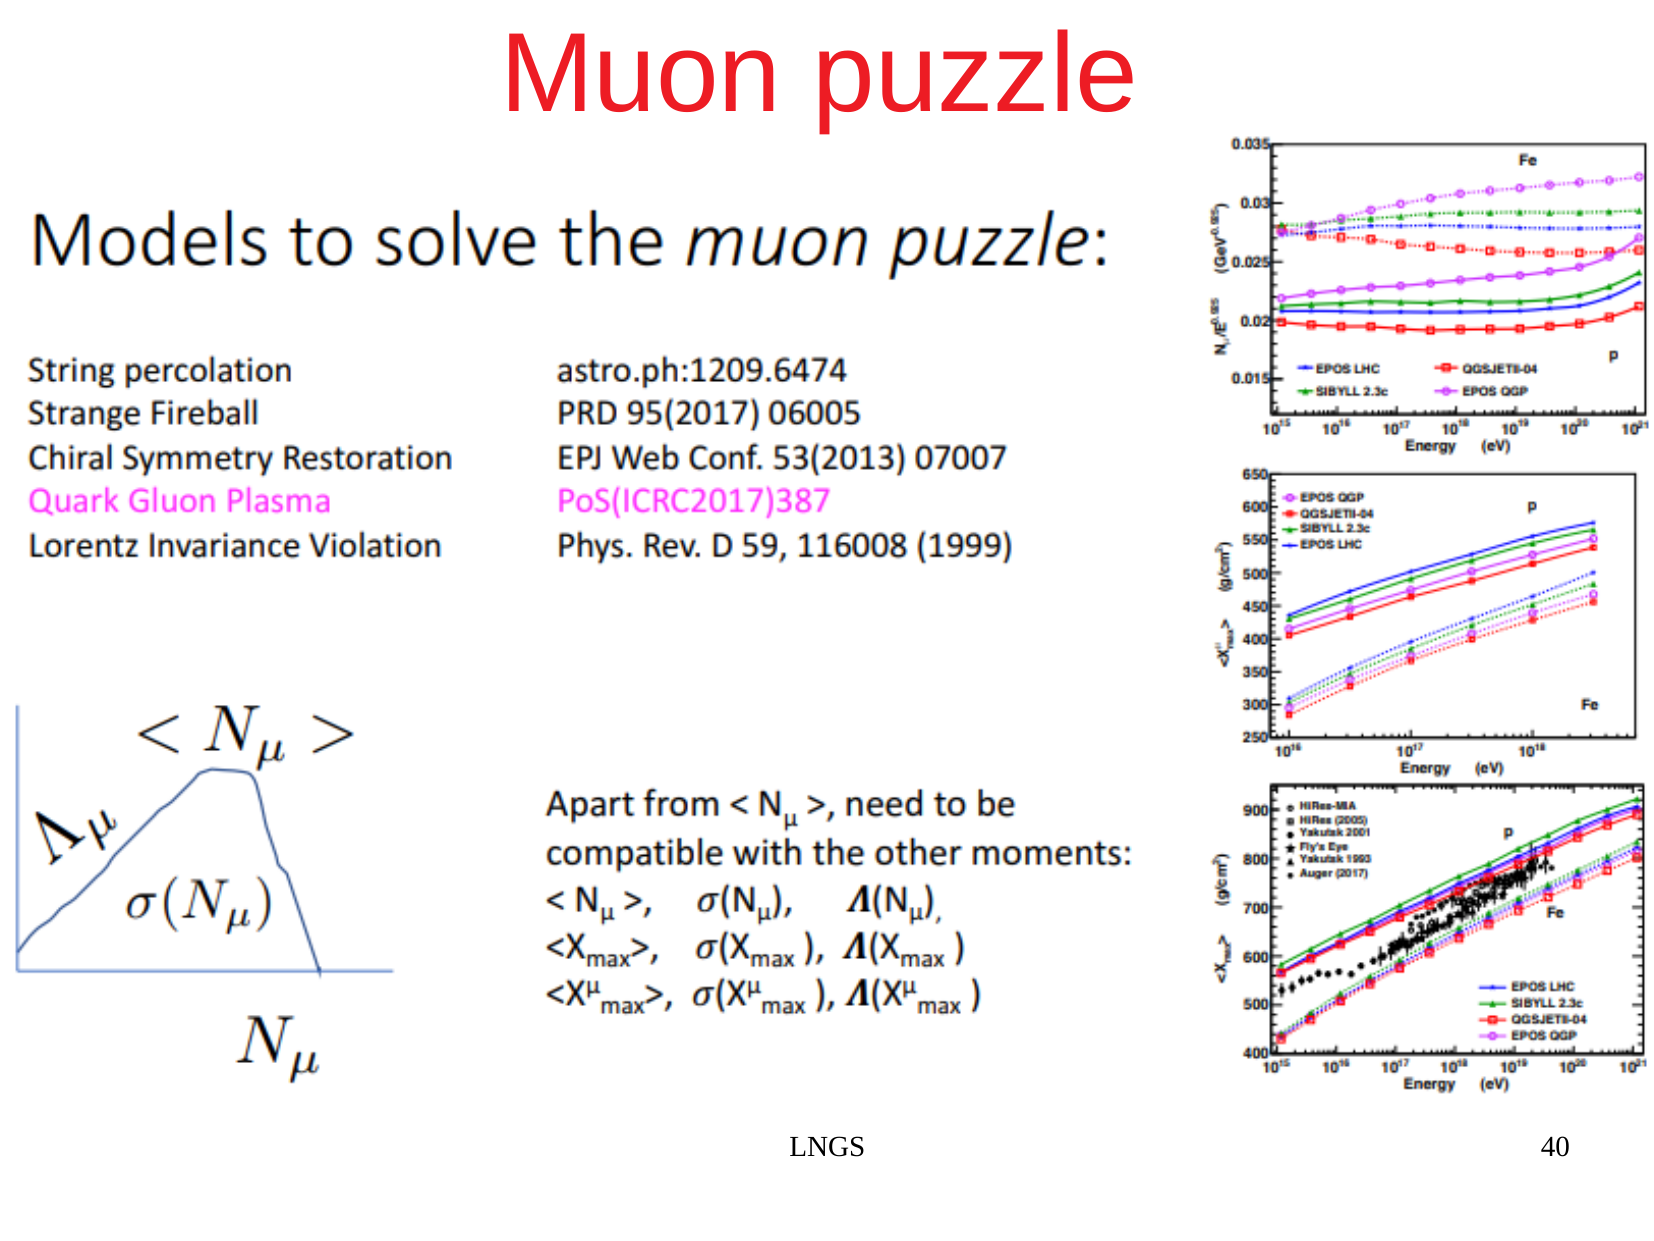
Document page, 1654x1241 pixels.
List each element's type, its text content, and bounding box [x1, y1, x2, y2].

picture [0, 119, 1653, 1119]
title Muon puzzle [74, 9, 1563, 136]
